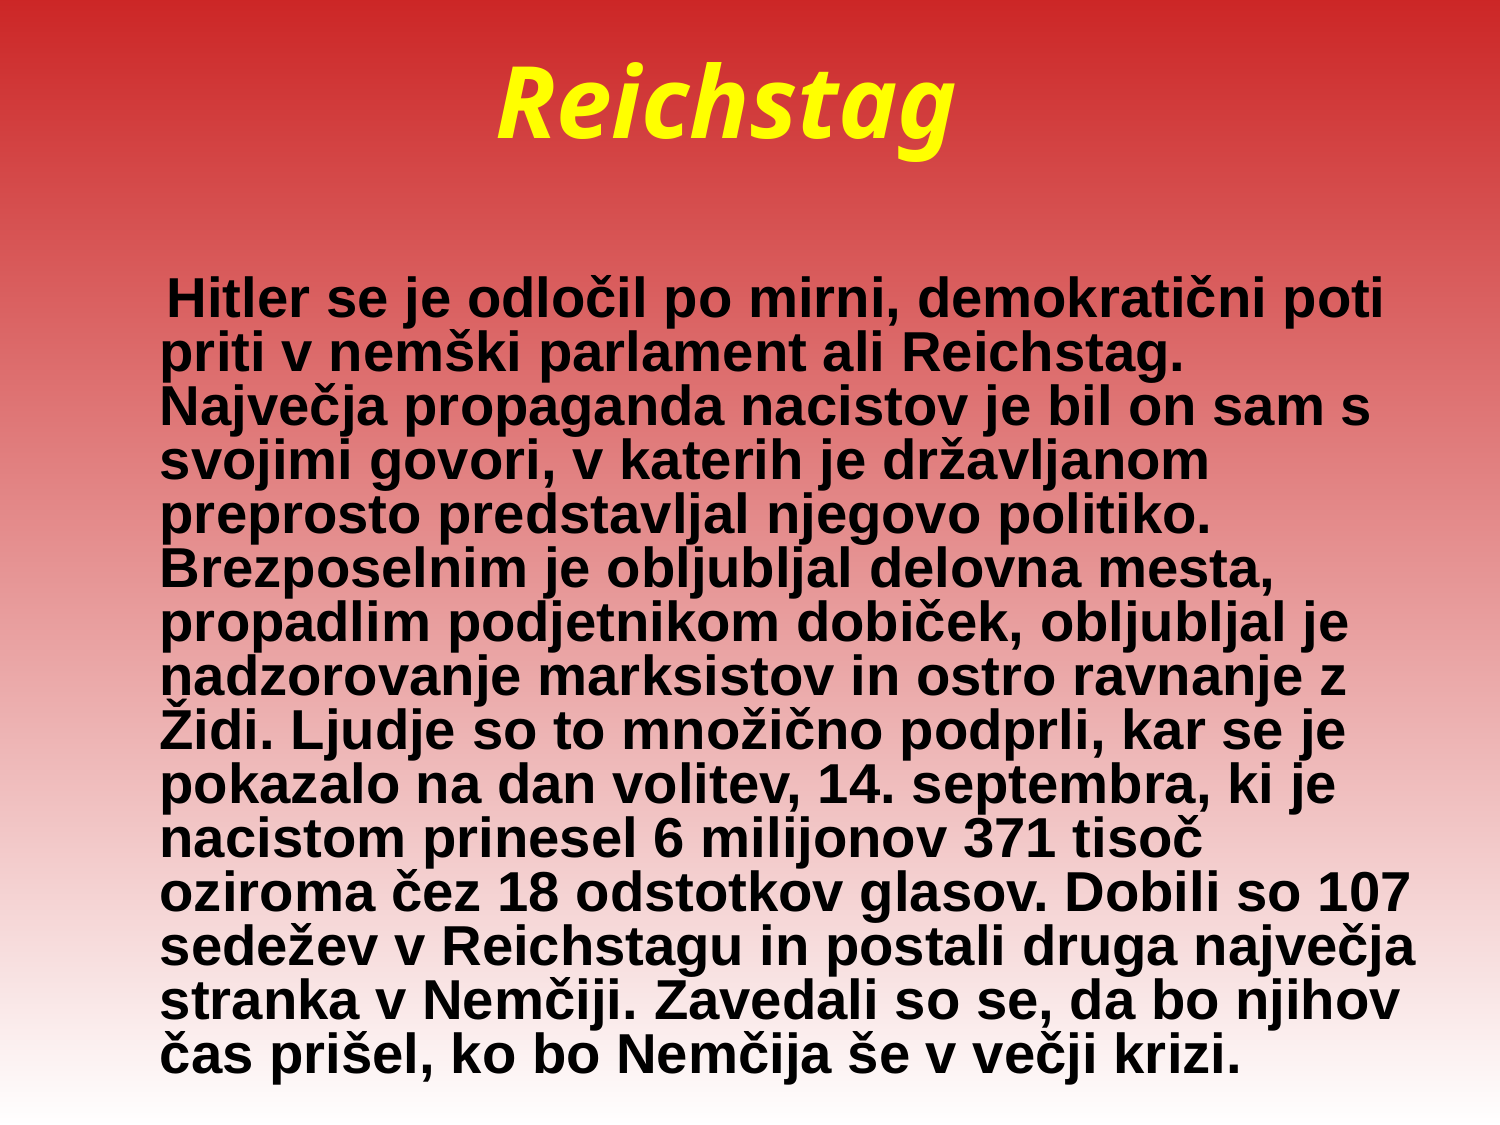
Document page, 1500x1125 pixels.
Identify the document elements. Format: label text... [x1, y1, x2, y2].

text_box Reichstag [454, 31, 999, 256]
list Hitler se je odločil po mirni, demokratični poti priti v nemški parlament ali Reichstag. Največja propaganda nacistov je bil on sam s svojimi govori, v katerih je državljanom preprosto predstavljal njegovo politiko. Brezposelnim je obljubljal delovna mesta, propadlim podjetnikom dobiček, obljubljal je nadzorovanje marksistov in ostro ravnanje z Židi. Ljudje so to množično podprli, kar se je pokazalo na dan volitev, 14. septembra, ki je nacistom prinesel 6 milijonov 371 tisoč oziroma čez 18 odstotkov glasov. Dobili so 107 sedežev v Reichstagu in postali druga največja stranka v Nemčiji. Zavedali so se, da bo njihov čas prišel, ko bo Nemčija še v večji krizi. [88, 267, 1439, 1099]
